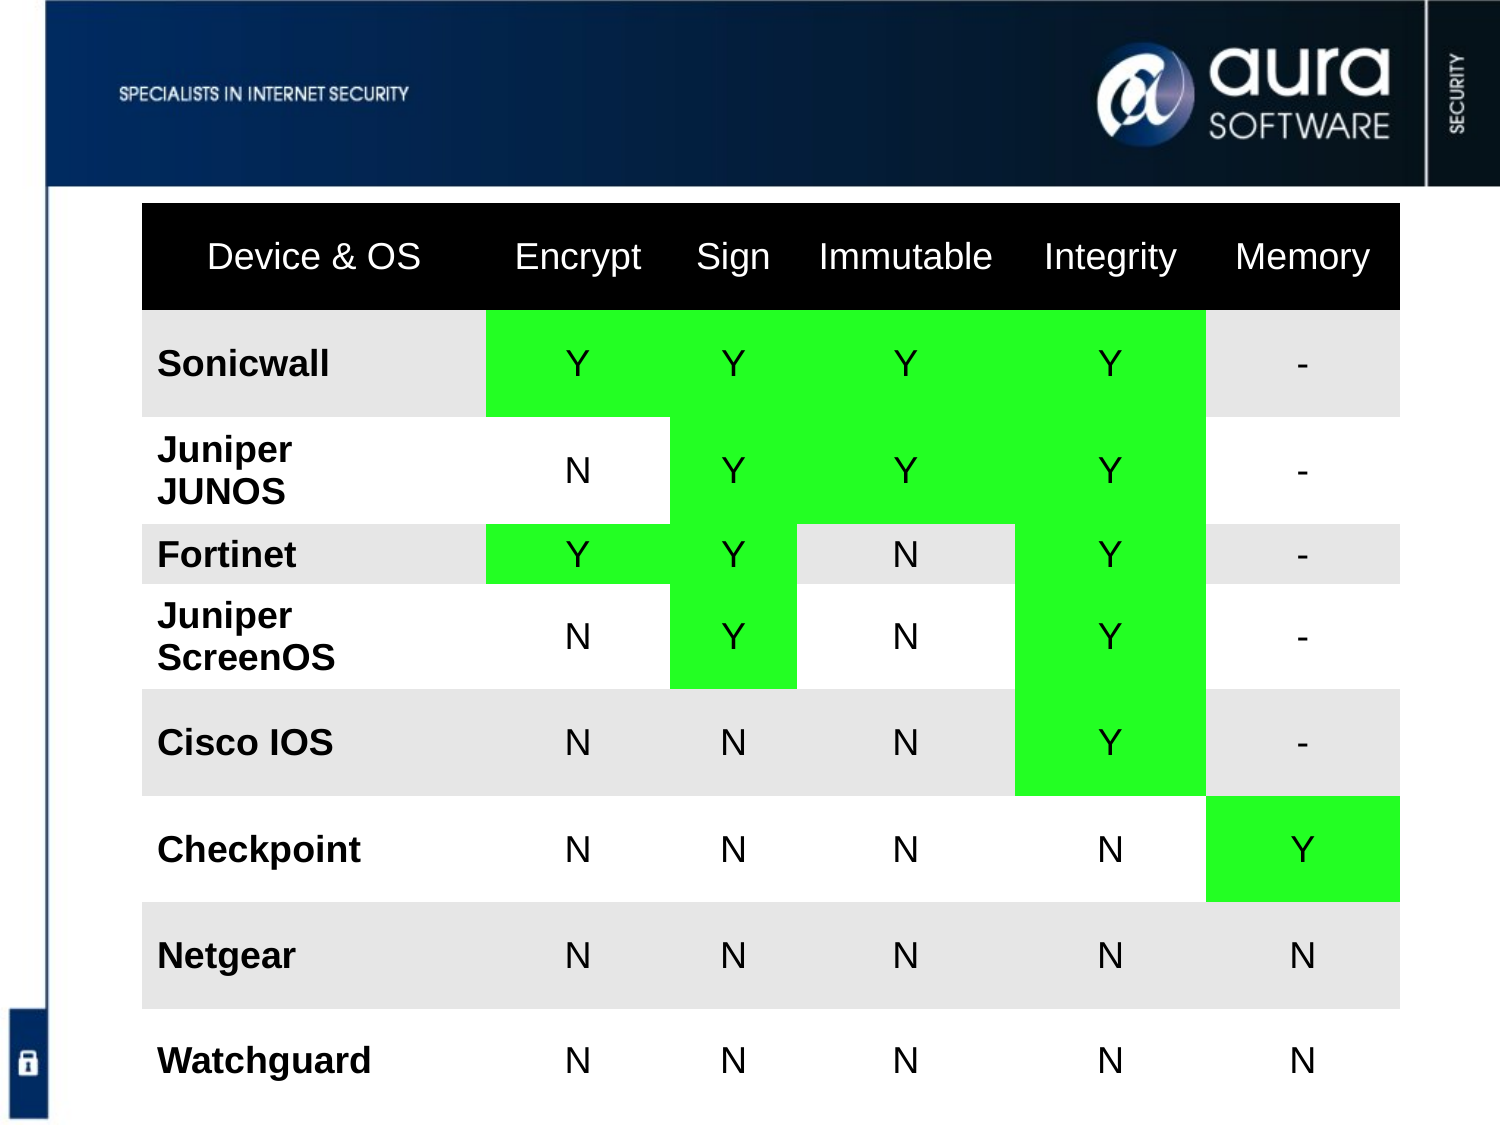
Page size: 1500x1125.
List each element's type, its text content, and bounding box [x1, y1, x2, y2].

table_cell N [670, 689, 797, 796]
table_header Integrity [1015, 203, 1206, 310]
table_cell Y [670, 310, 797, 417]
table_cell N [670, 902, 797, 1009]
table_cell Juniper JUNOS [142, 417, 486, 524]
table_cell Y [1015, 584, 1206, 689]
table_cell N [1015, 902, 1206, 1009]
table_cell Cisco IOS [142, 689, 486, 796]
table_cell - [1206, 310, 1400, 417]
table_cell Y [1015, 689, 1206, 796]
table_cell Juniper ScreenOS [142, 584, 486, 689]
table_cell Sonicwall [142, 310, 486, 417]
table_header Memory [1206, 203, 1400, 310]
table_cell N [486, 417, 670, 524]
table_cell N [670, 1009, 797, 1112]
table_cell N [797, 796, 1015, 902]
table_cell N [670, 796, 797, 902]
table_cell Netgear [142, 902, 486, 1009]
table_cell N [1015, 796, 1206, 902]
table_cell N [1206, 902, 1400, 1009]
table_cell Y [670, 417, 797, 524]
table_cell - [1206, 524, 1400, 584]
table_cell Y [670, 524, 797, 584]
table_cell Y [797, 417, 1015, 524]
table_cell Y [1206, 796, 1400, 902]
table_cell Y [1015, 417, 1206, 524]
table_cell N [486, 689, 670, 796]
table_cell - [1206, 417, 1400, 524]
table_cell Y [797, 310, 1015, 417]
table_cell Y [1015, 524, 1206, 584]
table_cell N [486, 796, 670, 902]
table_cell Watchguard [142, 1009, 486, 1112]
table_header Device & OS [142, 203, 486, 310]
table_cell N [486, 584, 670, 689]
table_cell N [486, 1009, 670, 1112]
table_cell Checkpoint [142, 796, 486, 902]
table_cell Y [670, 584, 797, 689]
table_cell N [797, 524, 1015, 584]
table_cell N [797, 584, 1015, 689]
table_cell Fortinet [142, 524, 486, 584]
table_cell Y [1015, 310, 1206, 417]
table_header Encrypt [486, 203, 670, 310]
table_header Immutable [797, 203, 1015, 310]
table_cell - [1206, 689, 1400, 796]
picture [0, 0, 1500, 1125]
table_cell Y [486, 524, 670, 584]
table_cell N [486, 902, 670, 1009]
table_cell N [1015, 1009, 1206, 1112]
table_cell N [797, 689, 1015, 796]
table_cell - [1206, 584, 1400, 689]
table_cell N [797, 902, 1015, 1009]
table_cell N [1206, 1009, 1400, 1112]
table_cell N [797, 1009, 1015, 1112]
table_cell Y [486, 310, 670, 417]
table_header Sign [670, 203, 797, 310]
